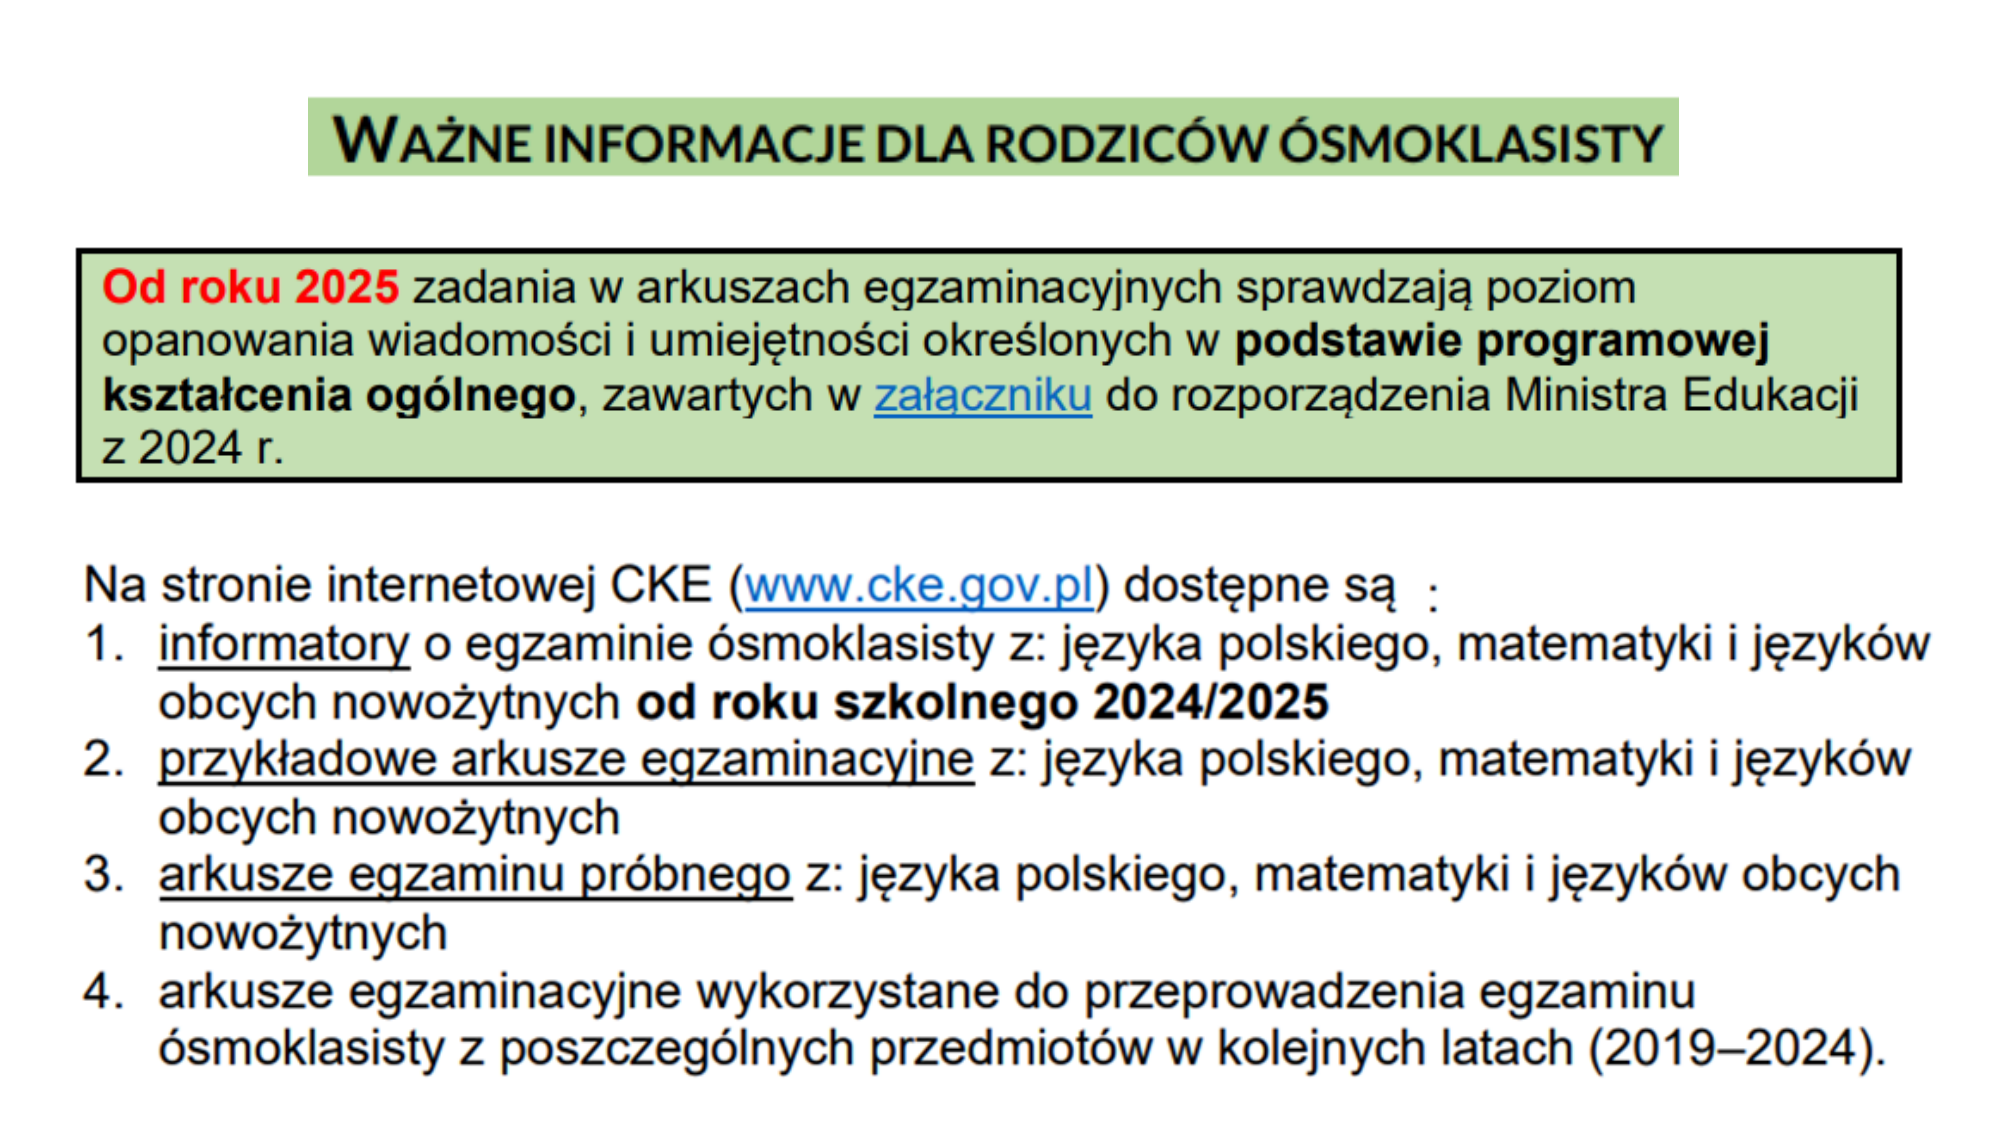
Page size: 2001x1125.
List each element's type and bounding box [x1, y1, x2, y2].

picture [51, 221, 1936, 502]
picture [64, 541, 1936, 1092]
picture [308, 75, 1679, 182]
